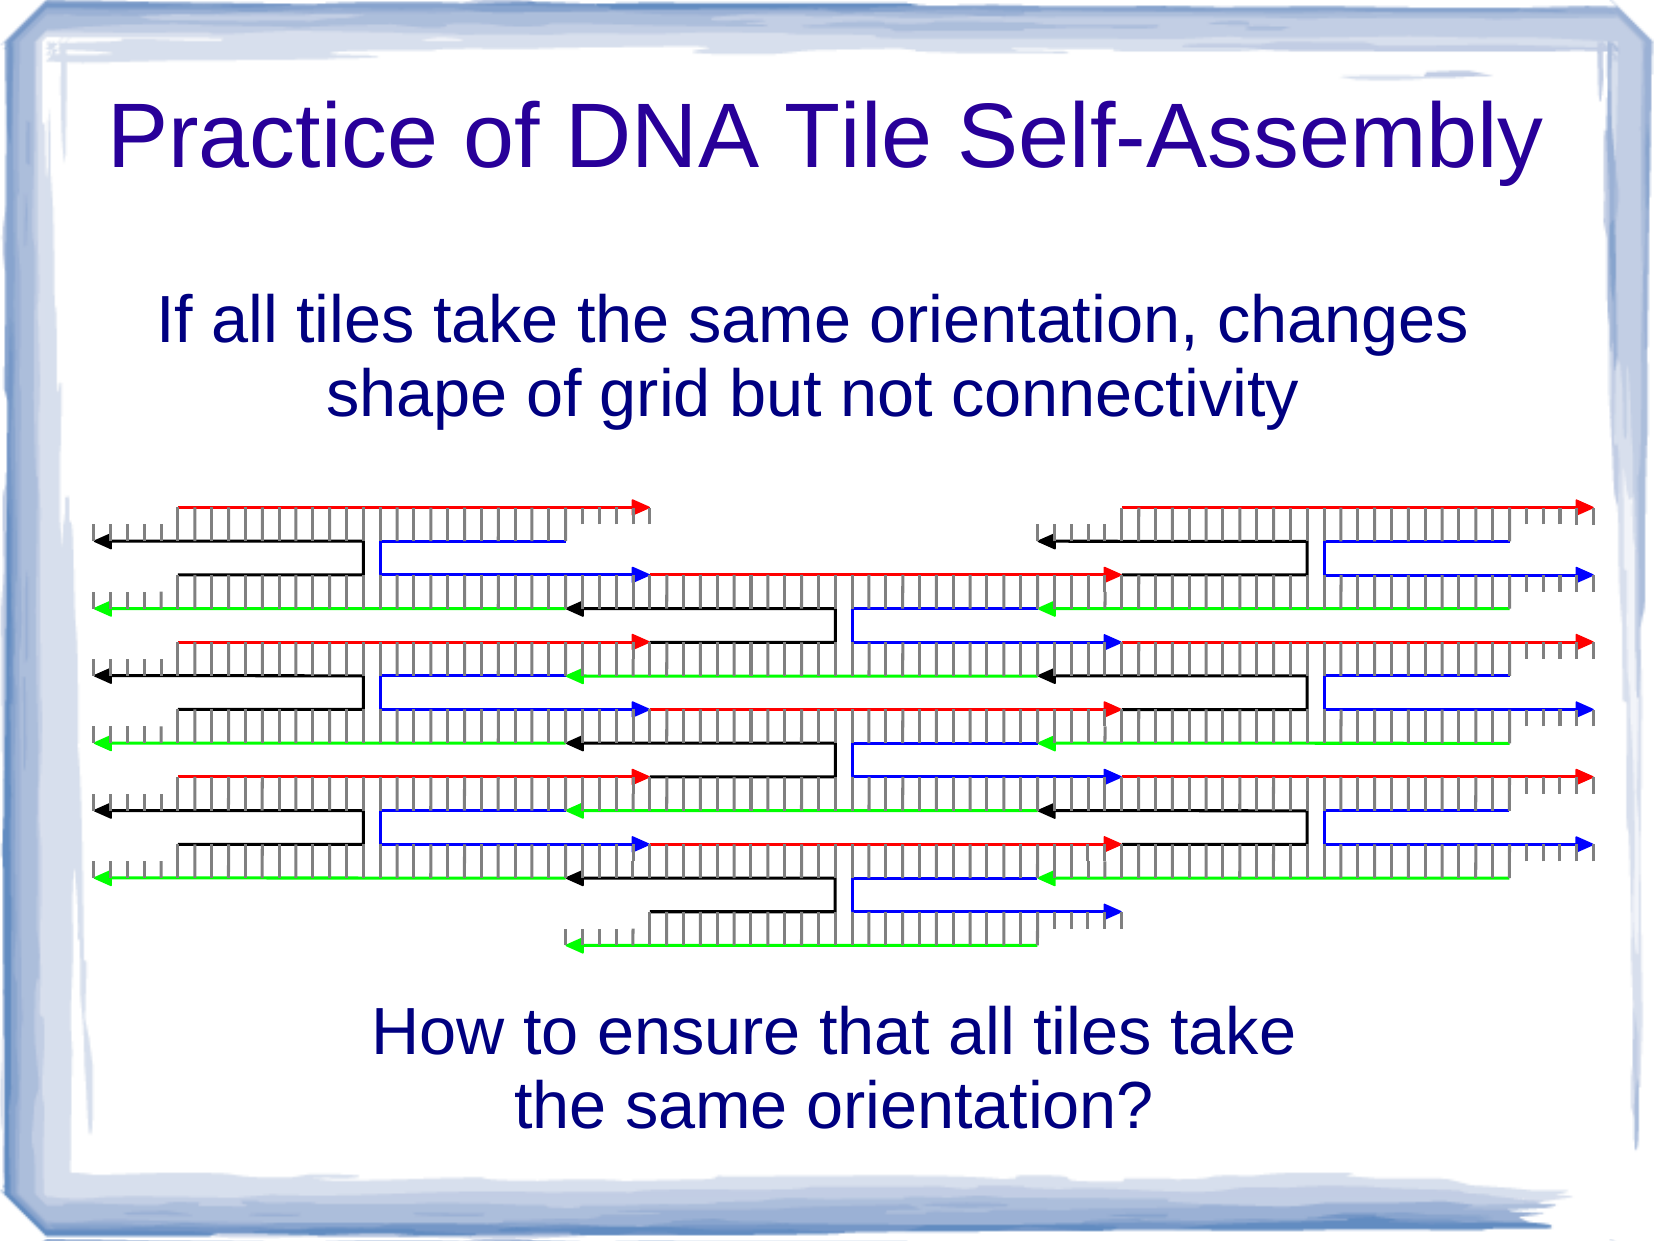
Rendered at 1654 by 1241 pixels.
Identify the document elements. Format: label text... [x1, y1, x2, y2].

list How to ensure that all tiles take the same orientation? [337, 993, 1332, 1144]
title Practice of DNA Tile Self-Assembly [82, 31, 1571, 239]
picture [0, 0, 1654, 1241]
list If all tiles take the same orientation, changes shape of grid but not connectivity [75, 281, 1552, 432]
